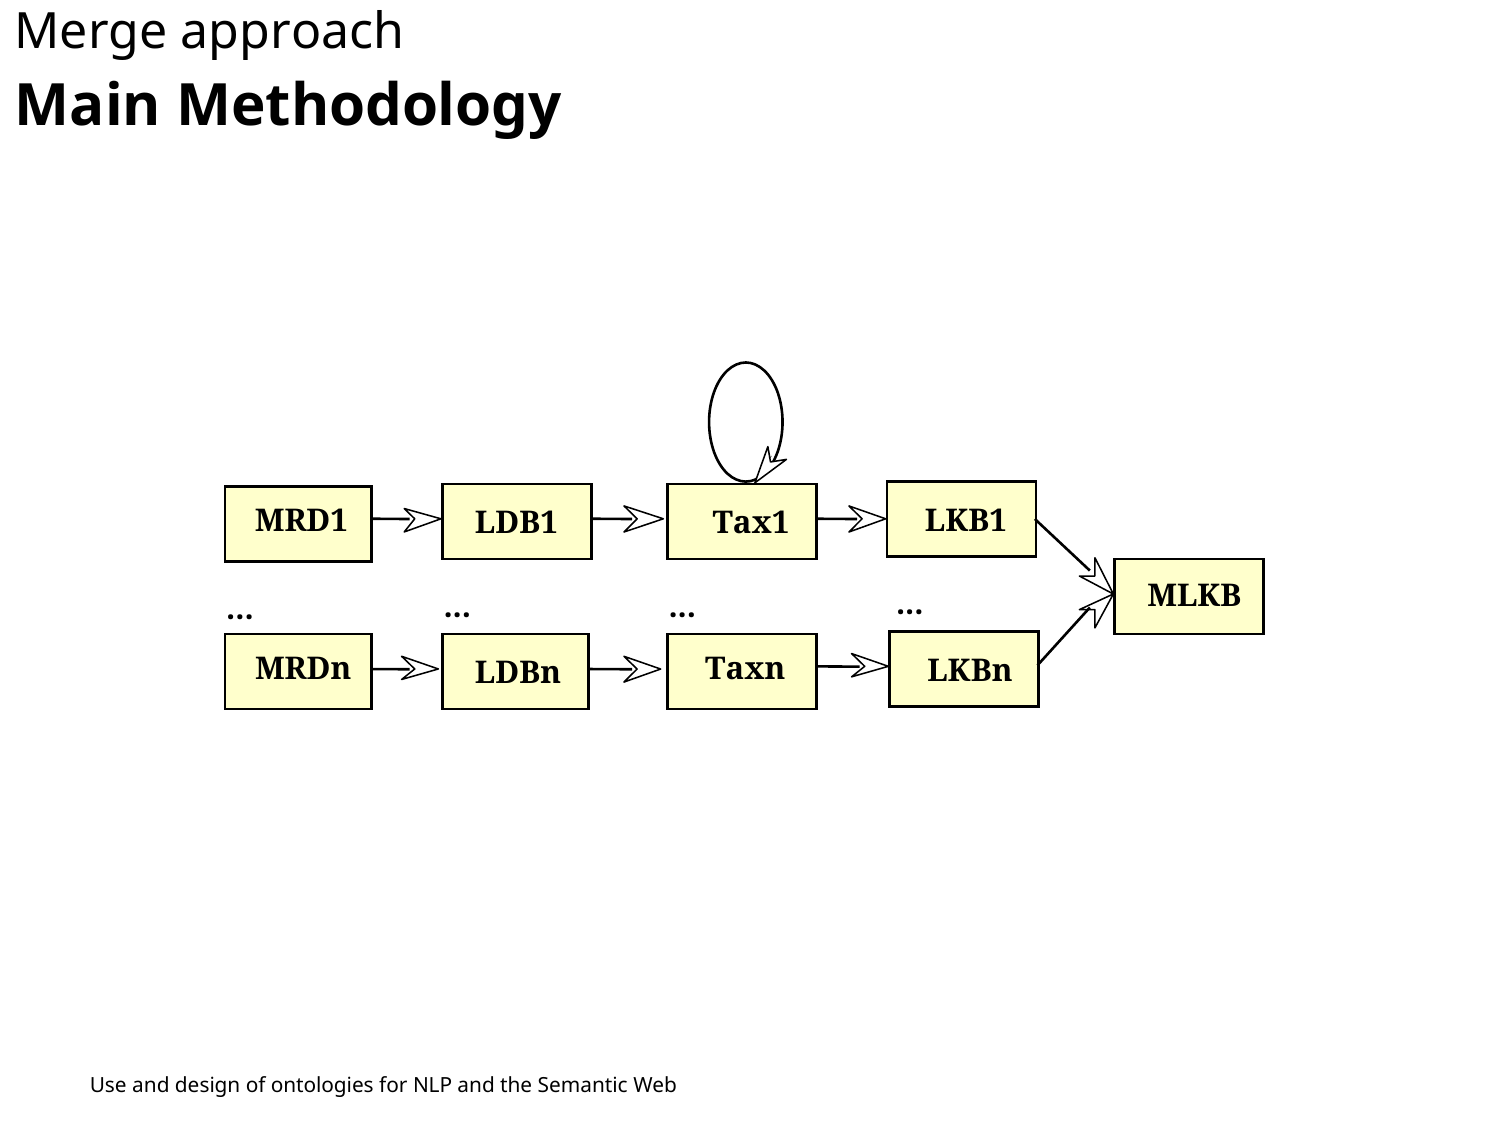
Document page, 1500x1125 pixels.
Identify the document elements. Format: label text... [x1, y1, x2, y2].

text_box [442, 634, 589, 710]
text_box LKBn [927, 648, 1013, 692]
text_box ... [668, 583, 697, 627]
text_box [442, 484, 592, 560]
text_box MLKB [1147, 573, 1242, 617]
text_box LKB1 [924, 498, 1008, 542]
text_box [709, 362, 787, 483]
text_box [224, 634, 372, 710]
text_box [401, 656, 439, 680]
text_box [224, 486, 372, 562]
text_box ... [443, 583, 472, 627]
title Merge approach Main Methodology [0, 0, 1400, 150]
text_box [1079, 557, 1264, 635]
text_box [623, 505, 664, 533]
text_box LDB1 [474, 499, 559, 543]
text_box Taxn [705, 645, 786, 689]
text_box [404, 508, 441, 532]
text_box [848, 505, 886, 533]
text_box Tax1 [712, 499, 790, 543]
text_box LDBn [474, 649, 562, 693]
text_box ... [896, 580, 924, 624]
text_box MRDn [254, 645, 352, 689]
text_box ... [226, 586, 255, 629]
text_box [851, 631, 1039, 707]
text_box [667, 484, 817, 560]
text_box [623, 656, 661, 683]
text_box [667, 634, 817, 710]
text_box MRD1 [254, 498, 349, 542]
text_box [887, 481, 1037, 557]
